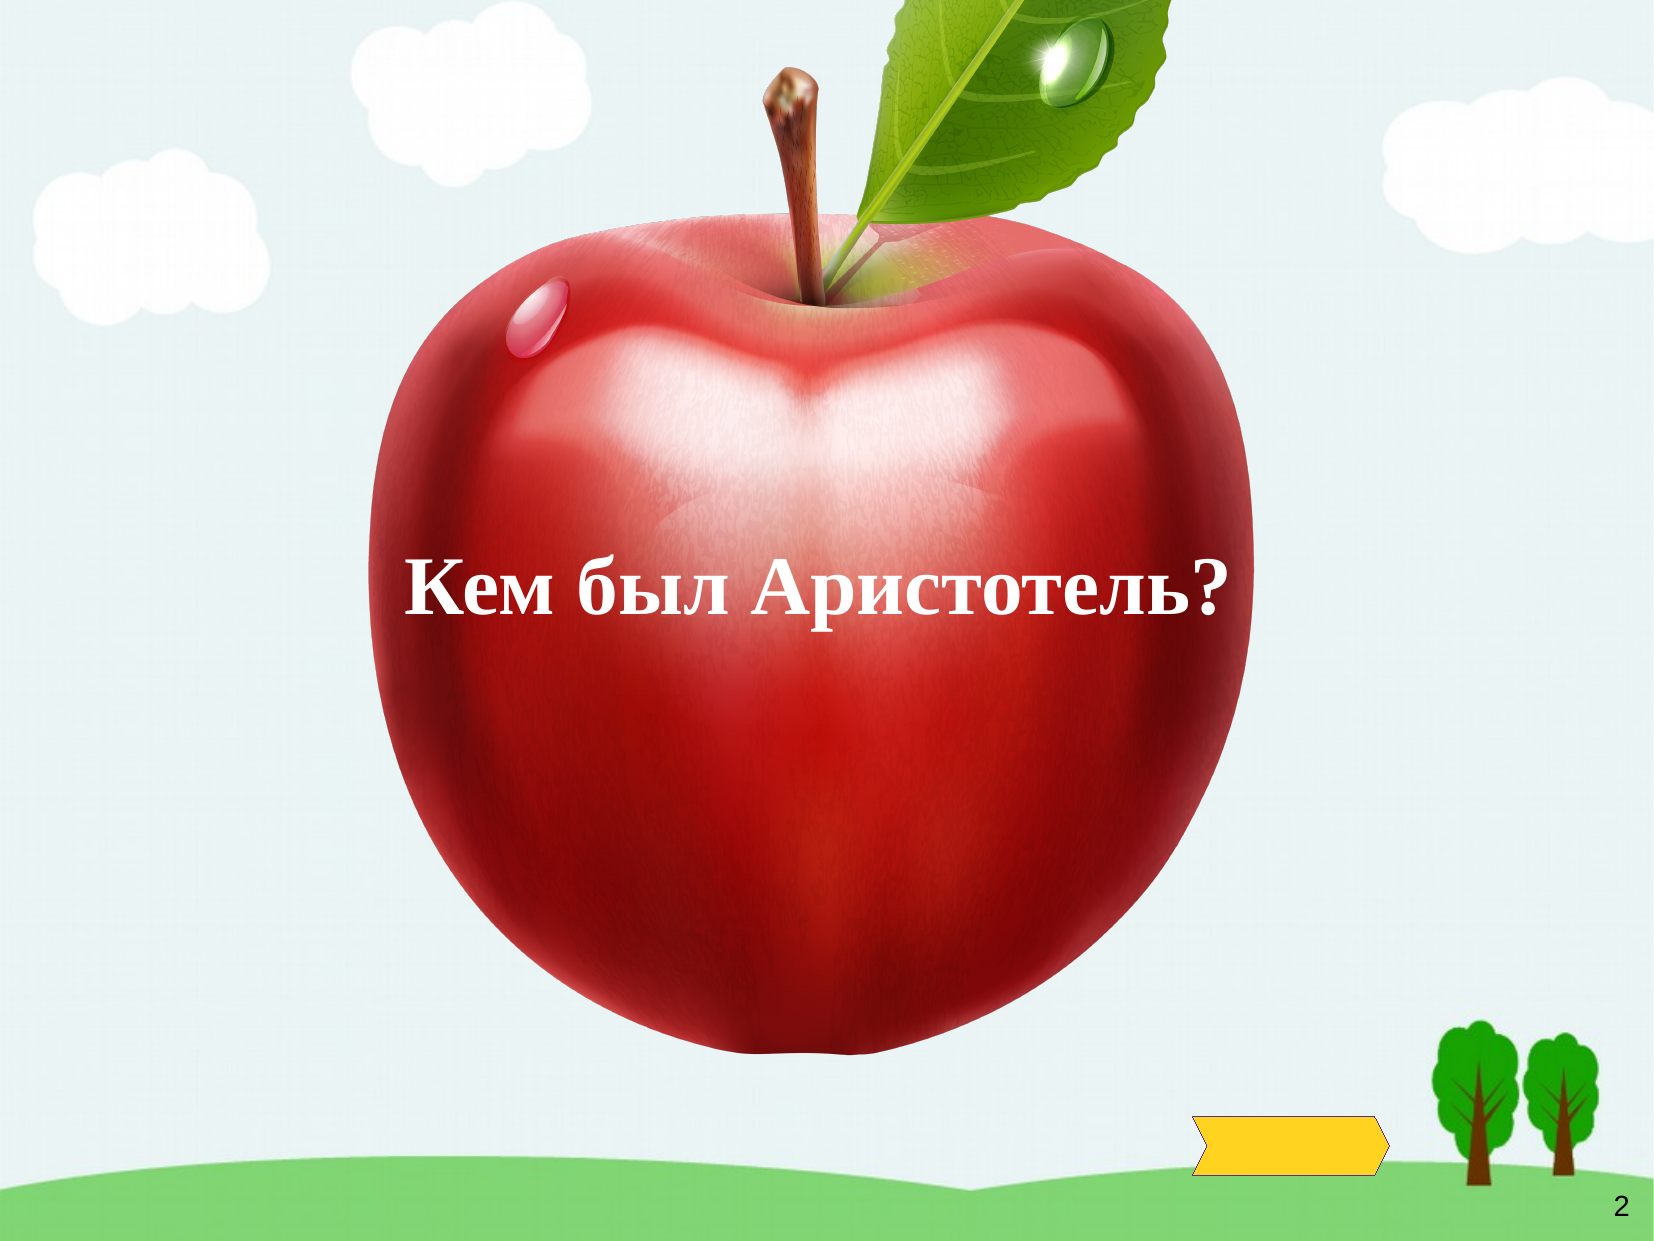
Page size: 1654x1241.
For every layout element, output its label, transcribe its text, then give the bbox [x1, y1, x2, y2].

text_box Кем был Аристотель? [389, 532, 1260, 759]
picture [0, 0, 1654, 1241]
text_box [1192, 1116, 1390, 1176]
